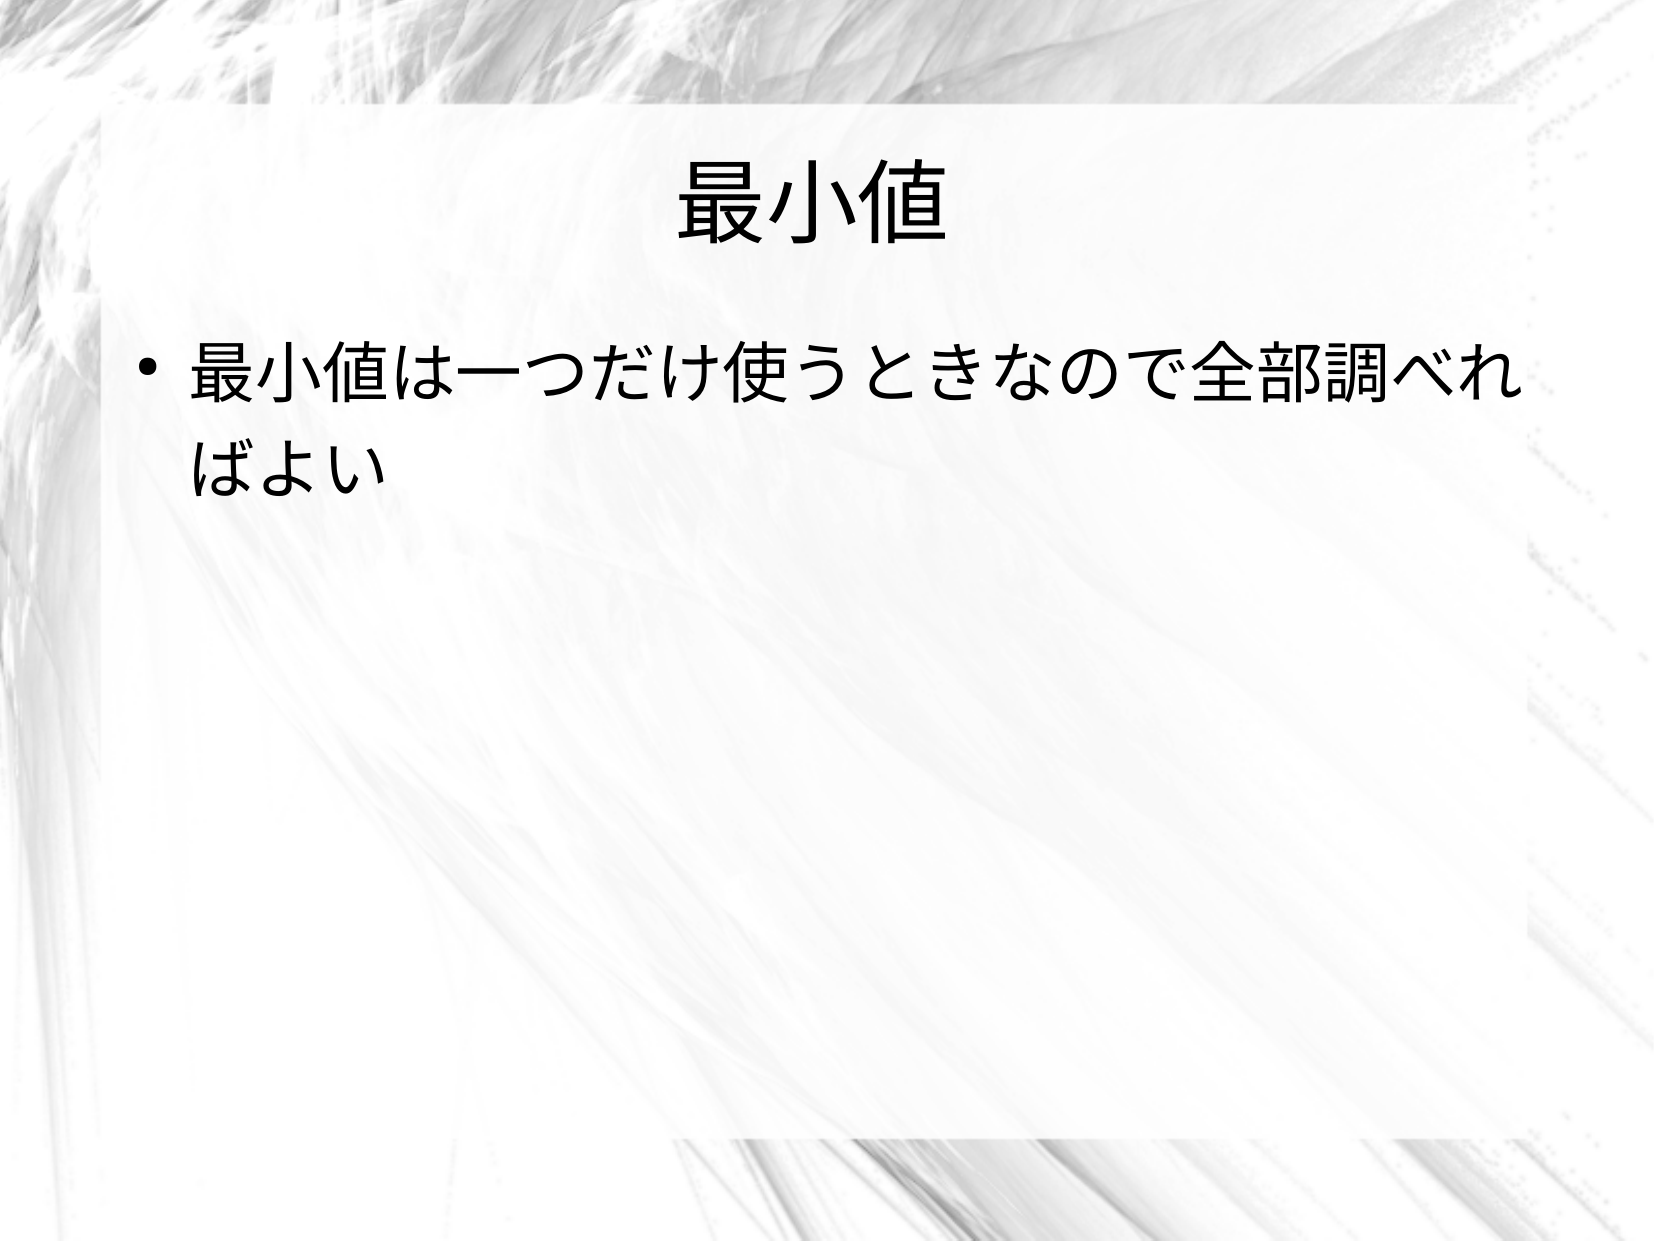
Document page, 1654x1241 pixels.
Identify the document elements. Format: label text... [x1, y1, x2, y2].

title 最小値 [118, 112, 1506, 281]
list 最小値は一つだけ使うときなので全部調べればよい [118, 319, 1571, 1139]
picture [0, 0, 1654, 1241]
